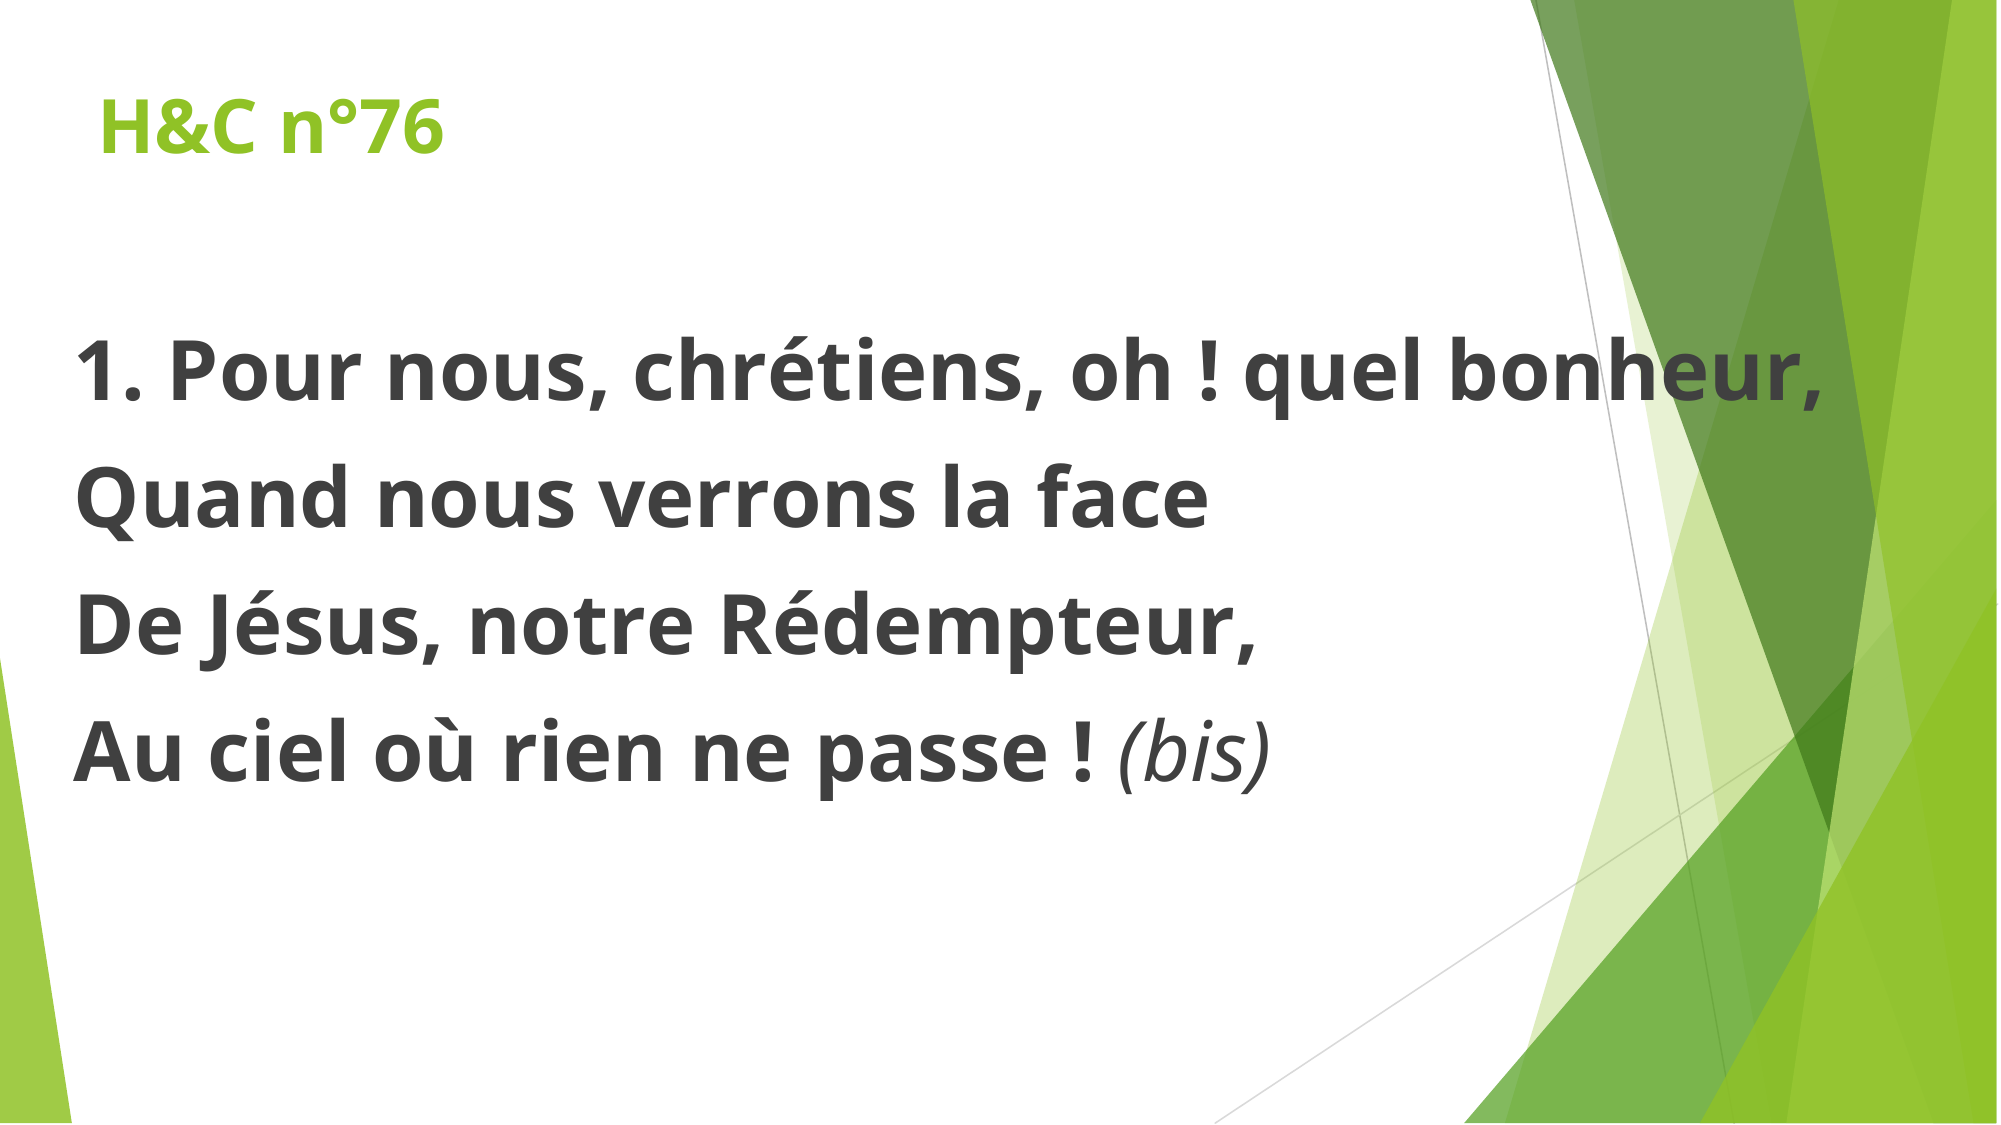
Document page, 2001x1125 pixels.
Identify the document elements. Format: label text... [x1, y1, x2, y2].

text_box H&C n°76 [82, 70, 1522, 178]
text_box 1. Pour nous, chrétiens, oh ! quel bonheur, Quand nous verrons la face De Jésus, notre Rédempteur, Au ciel où rien ne passe ! (bis) [59, 295, 2001, 1037]
